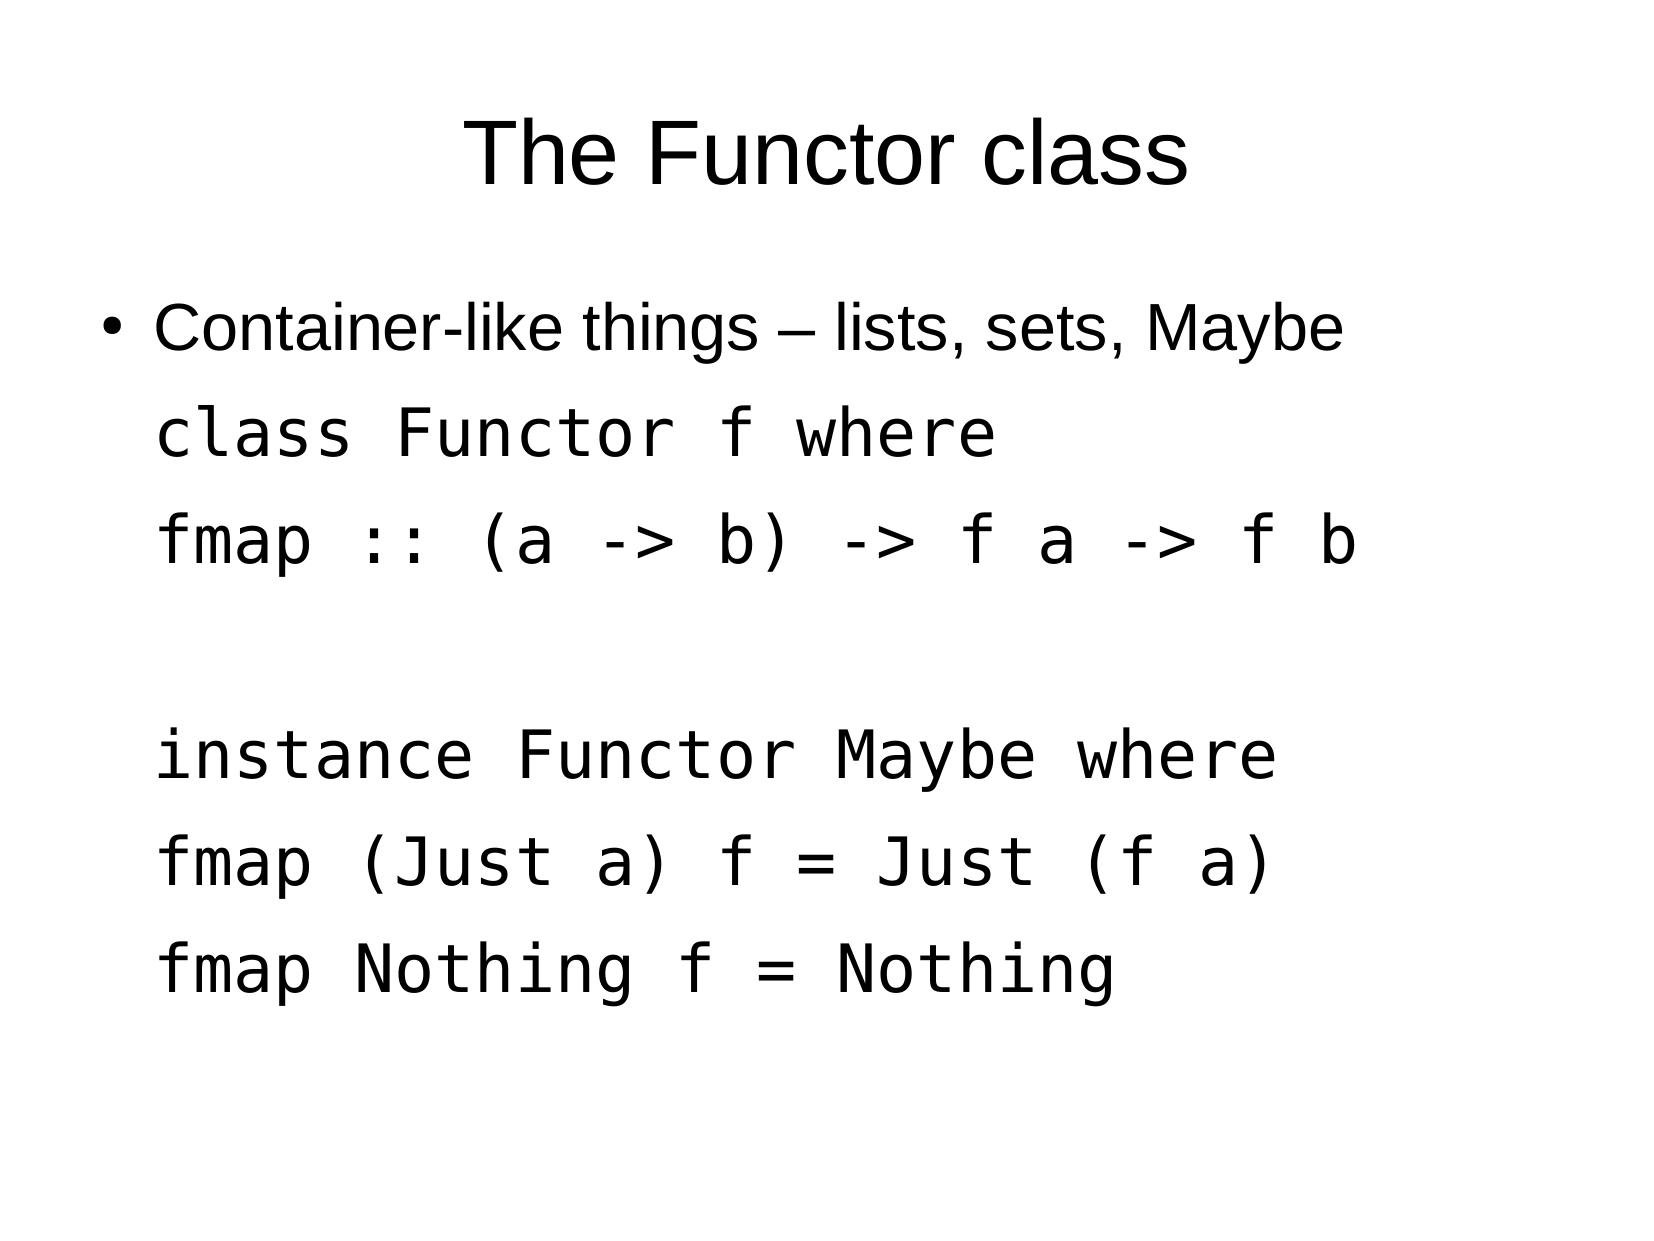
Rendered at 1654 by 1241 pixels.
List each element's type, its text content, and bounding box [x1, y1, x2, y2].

list Container-like things – lists, sets, Maybe class Functor f where fmap :: (a -> b) -> f a -> f b instance Functor Maybe where fmap (Just a) f = Just (f a) fmap Nothing f = Nothing [82, 290, 1571, 1010]
title The Functor class [82, 49, 1571, 257]
